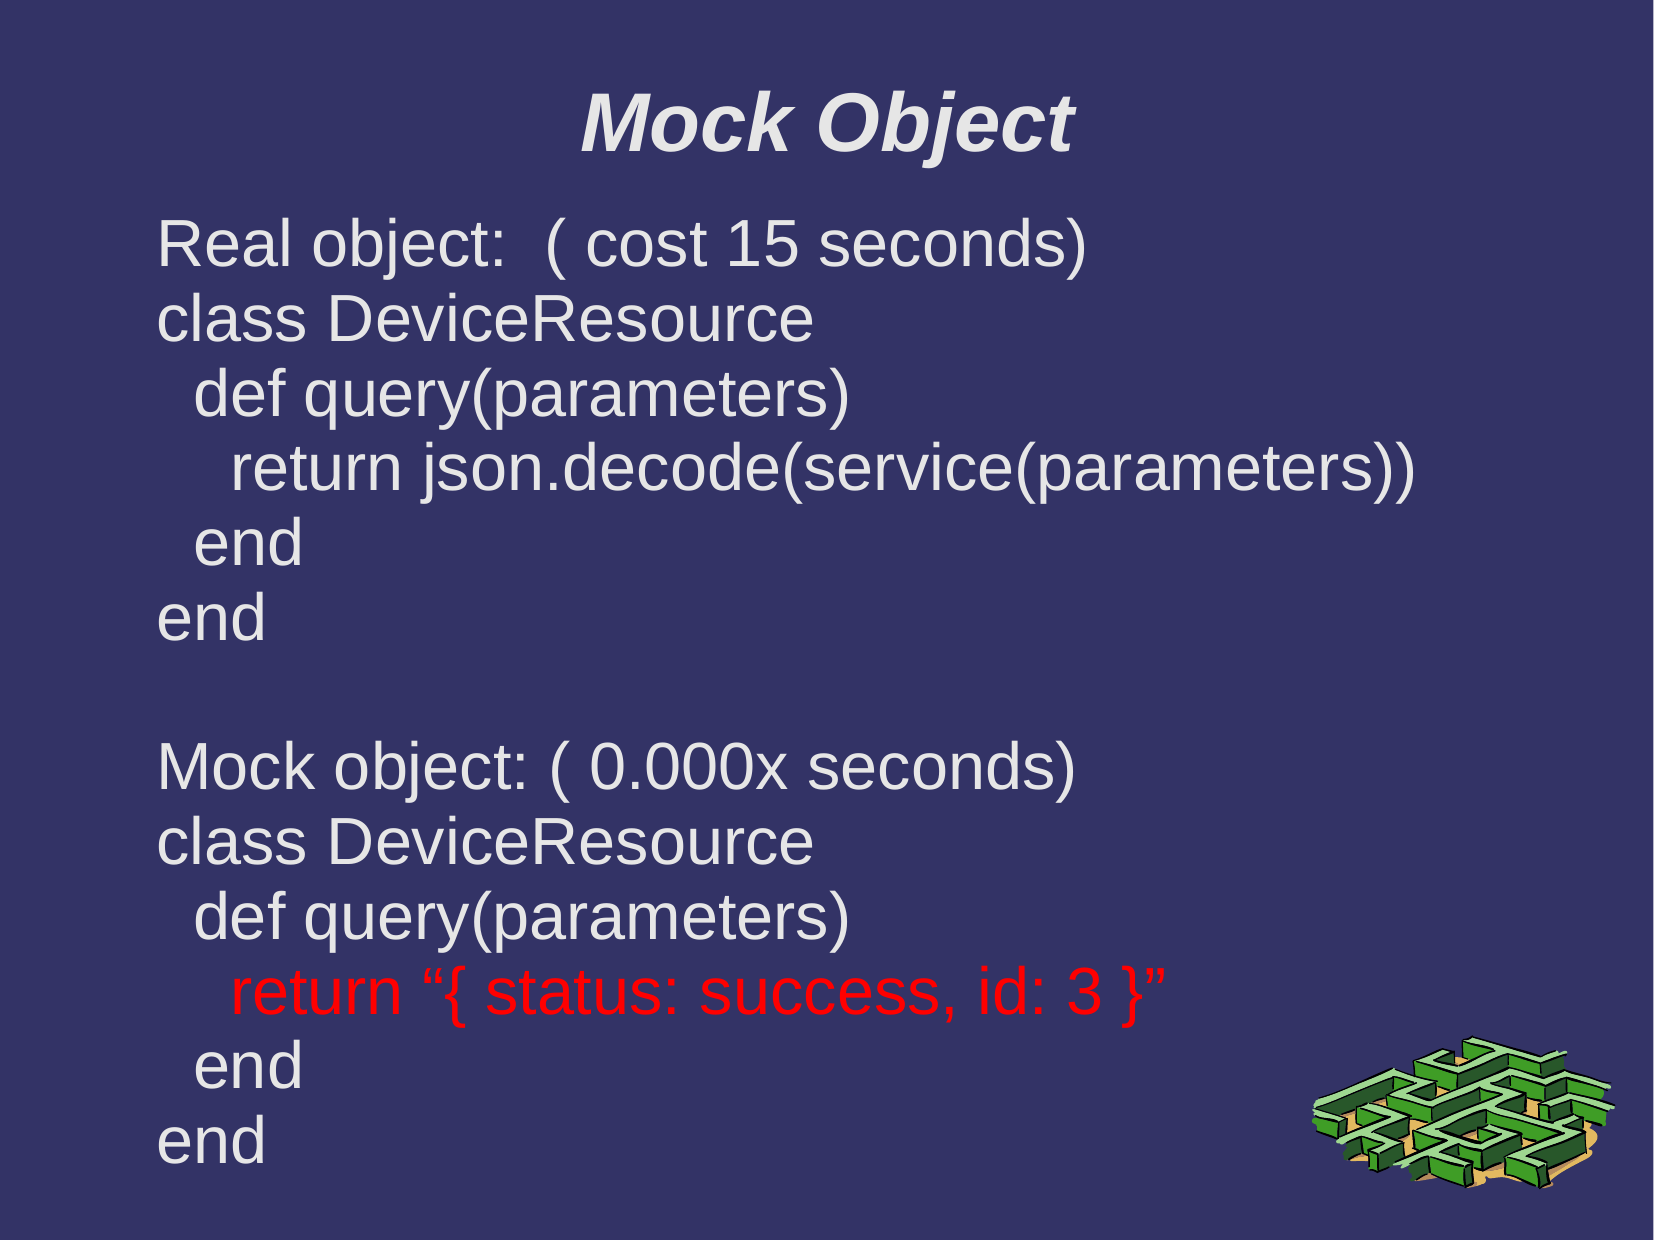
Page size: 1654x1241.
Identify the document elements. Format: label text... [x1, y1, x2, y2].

list Real object: ( cost 15 seconds) class DeviceResource def query(parameters) return json.decode(service(parameters)) end end Mock object: ( 0.000x seconds) class DeviceResource def query(parameters) return “{ status: success, id: 3 }” end end [73, 206, 1465, 1179]
title Mock Object [121, 19, 1534, 227]
